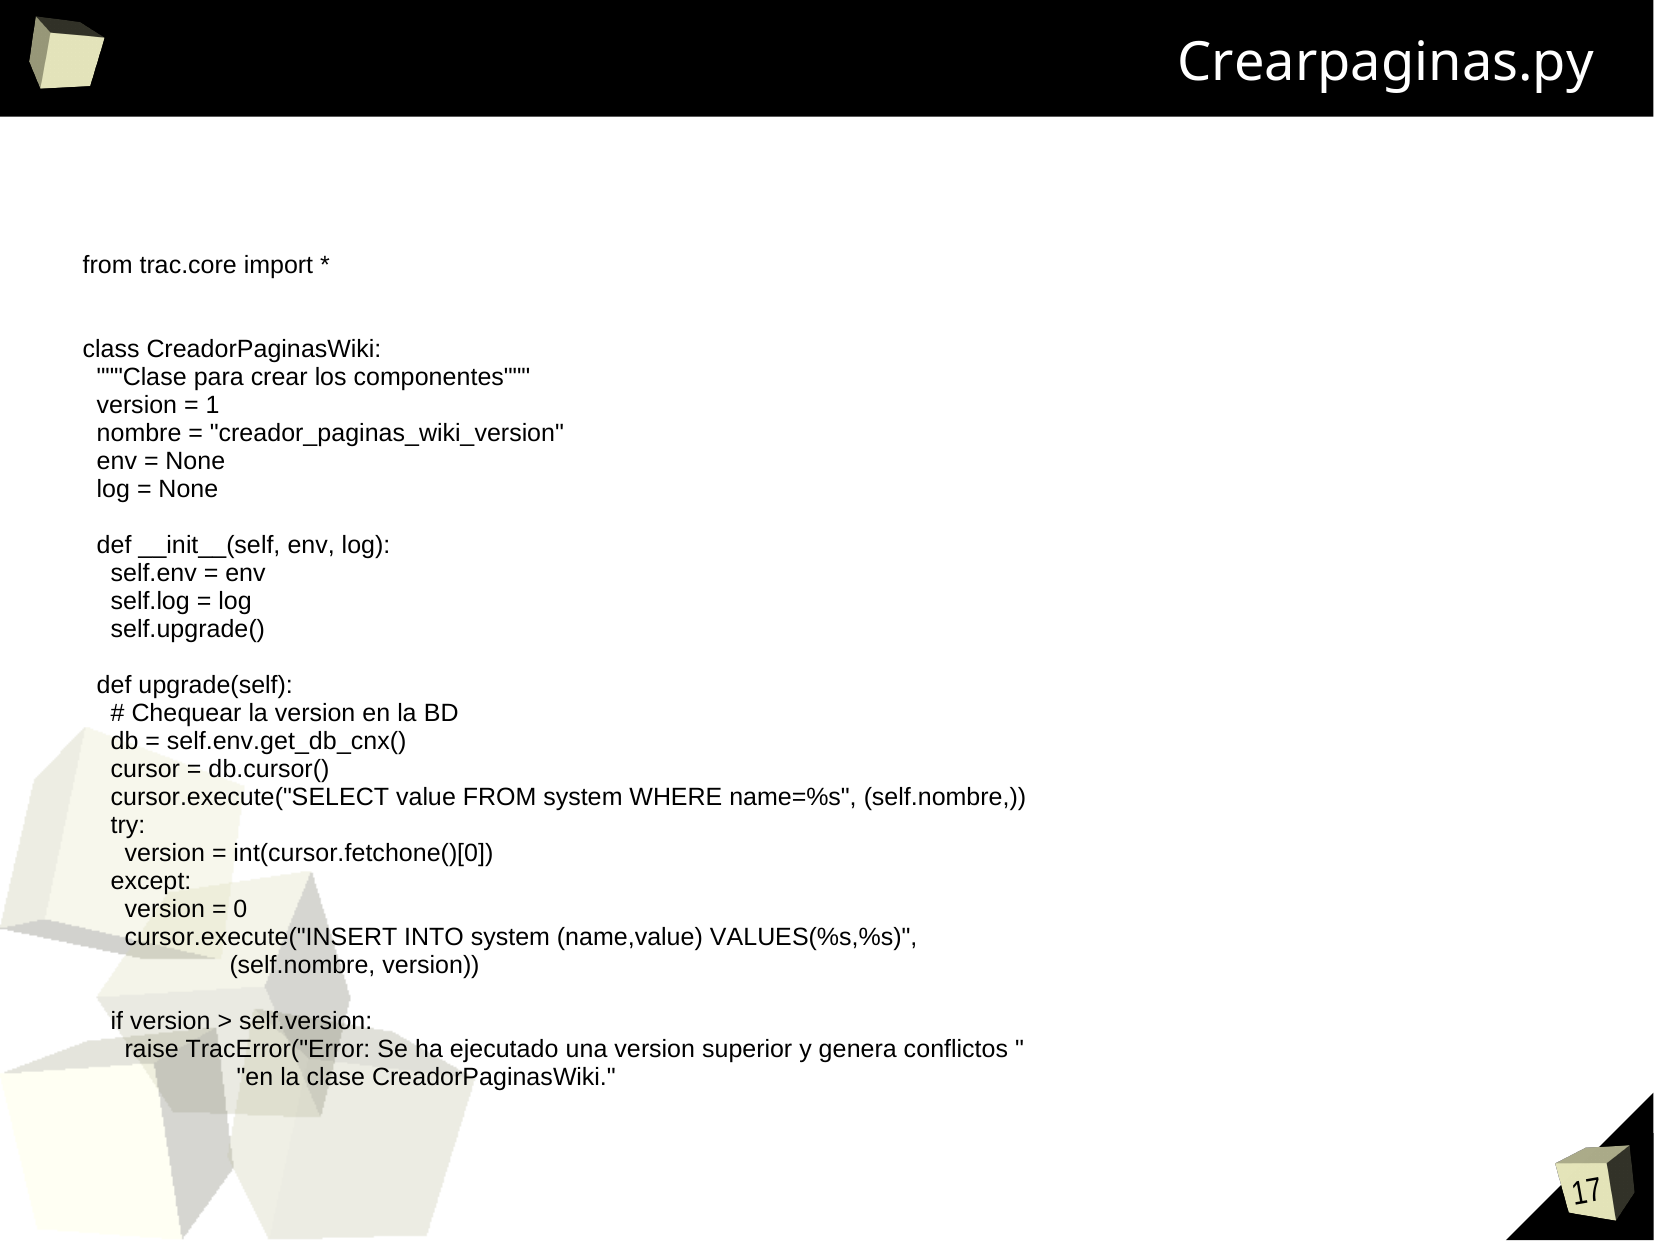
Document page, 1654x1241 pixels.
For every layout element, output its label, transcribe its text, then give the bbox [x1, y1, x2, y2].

picture [0, 726, 477, 1241]
title Crearpaginas.py [118, 0, 1595, 119]
subtitle from trac.core import * class CreadorPaginasWiki: """Clase para crear los componentes""" version = 1 nombre = "creador_paginas_wiki_version" env = None log = None def __init__(self, env, log): self.env = env self.log = log self.upgrade() def upgrade(self): # Chequear la version en la BD db = self.env.get_db_cnx() cursor = db.cursor() cursor.execute("SELECT value FROM system WHERE name=%s", (self.nombre,)) try: version = int(cursor.fetchone()[0]) except: version = 0 cursor.execute("INSERT INTO system (name,value) VALUES(%s,%s)", (self.nombre, version)) if version > self.version: raise TracError("Error: Se ha ejecutado una version superior y genera conflictos " "en la clase CreadorPaginasWiki." [82, 230, 1571, 1168]
